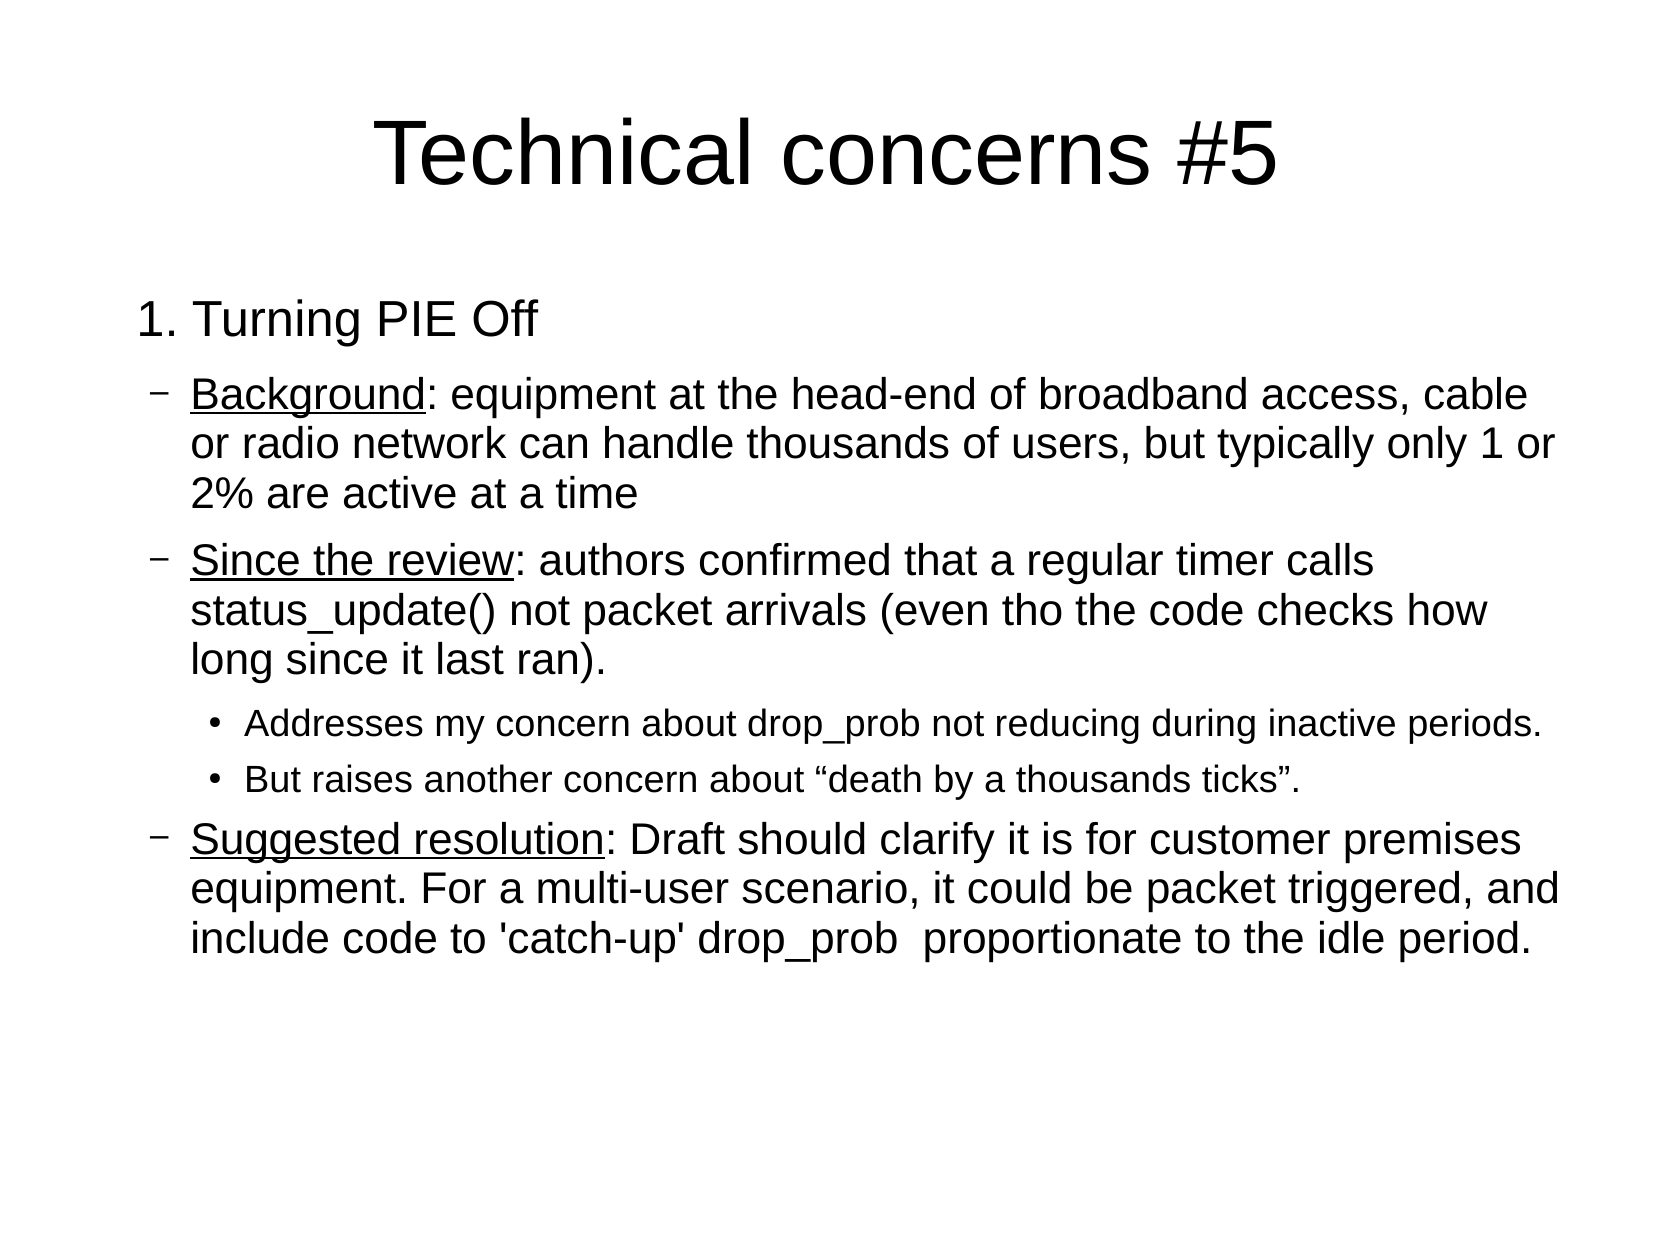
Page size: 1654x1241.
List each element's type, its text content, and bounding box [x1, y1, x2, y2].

title Technical concerns #5 [82, 49, 1571, 257]
list 1. Turning PIE Off Background: equipment at the head-end of broadband access, cable or radio network can handle thousands of users, but typically only 1 or 2% are active at a time Since the review: authors confirmed that a regular timer calls status_update() not packet arrivals (even tho the code checks how long since it last ran). Addresses my concern about drop_prob not reducing during inactive periods. But raises another concern about “death by a thousands ticks”. Suggested resolution: Draft should clarify it is for customer premises equipment. For a multi-user scenario, it could be packet triggered, and include code to 'catch-up' drop_prob proportionate to the idle period. [82, 290, 1571, 1010]
